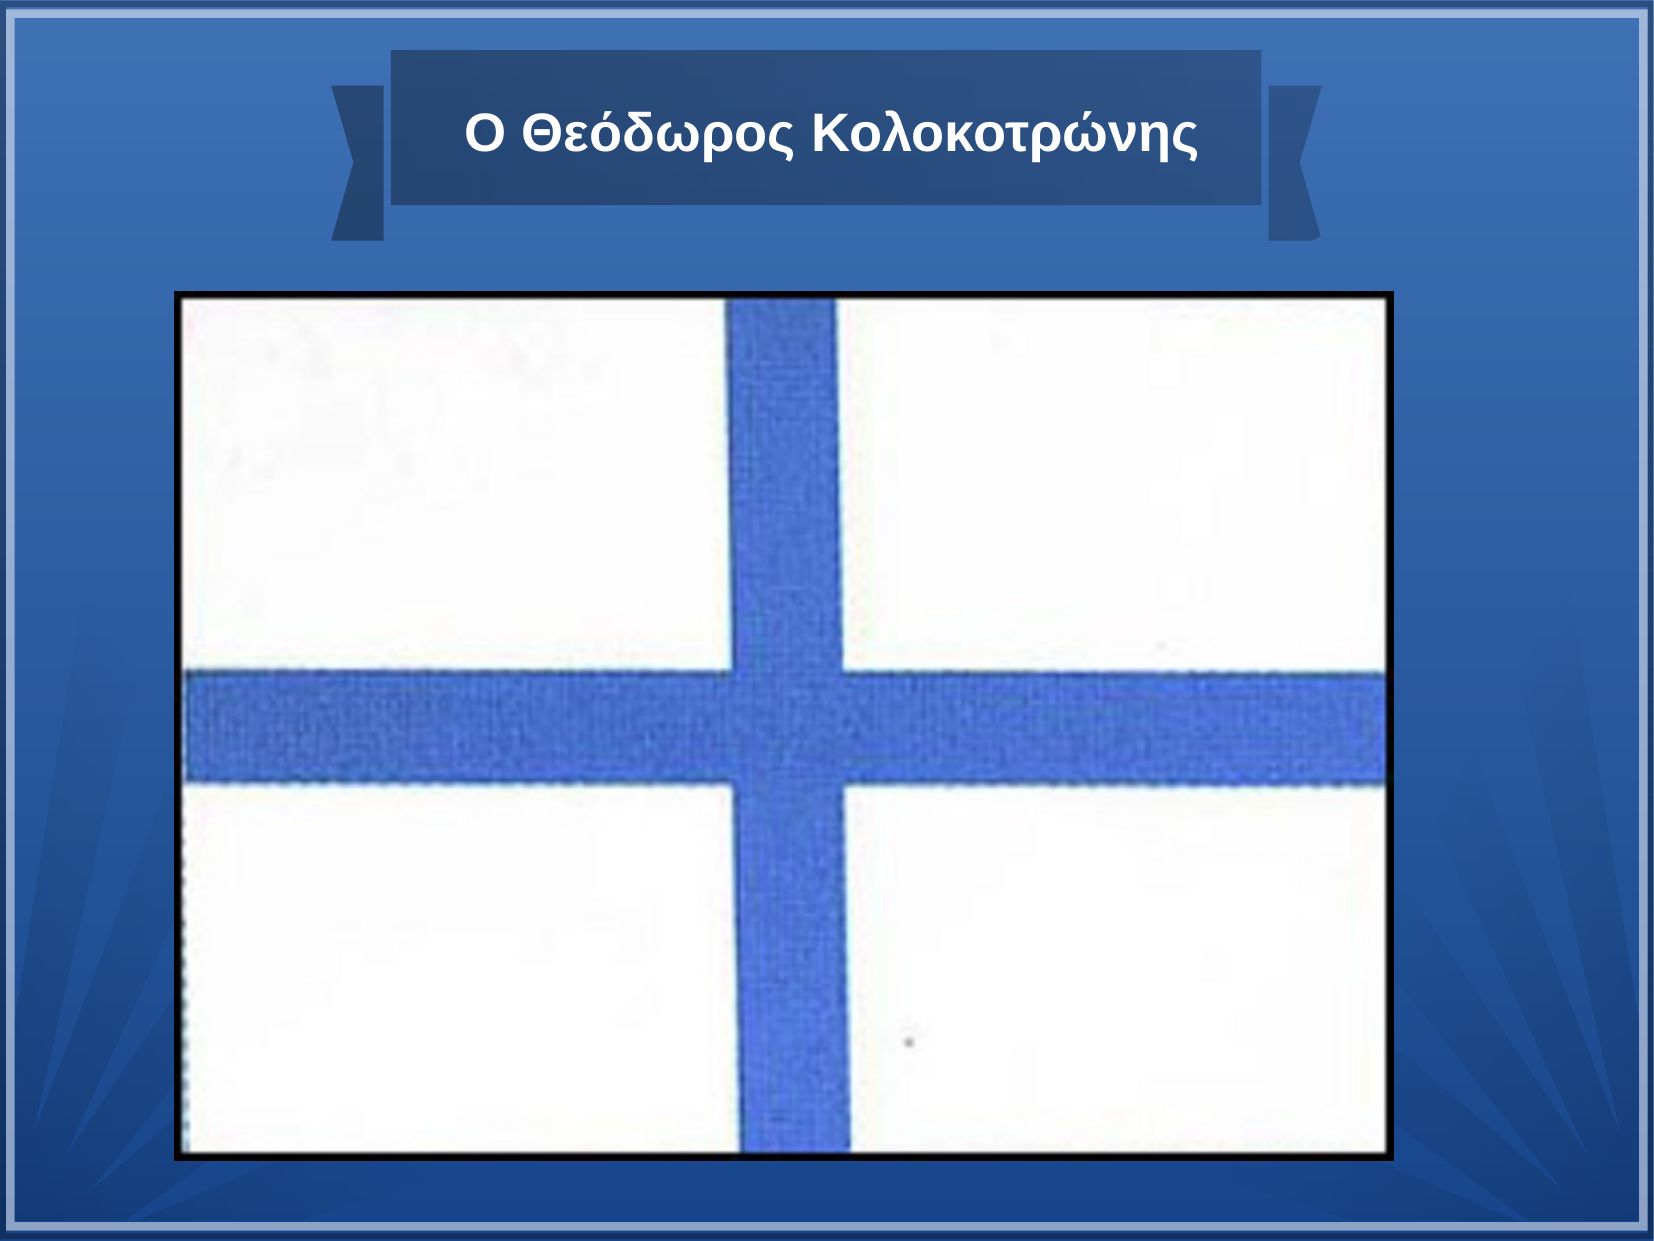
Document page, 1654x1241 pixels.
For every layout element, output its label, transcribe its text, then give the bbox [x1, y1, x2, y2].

picture [174, 291, 1394, 1161]
title Ο Θεόδωρος Κολοκοτρώνης [389, 102, 1276, 164]
